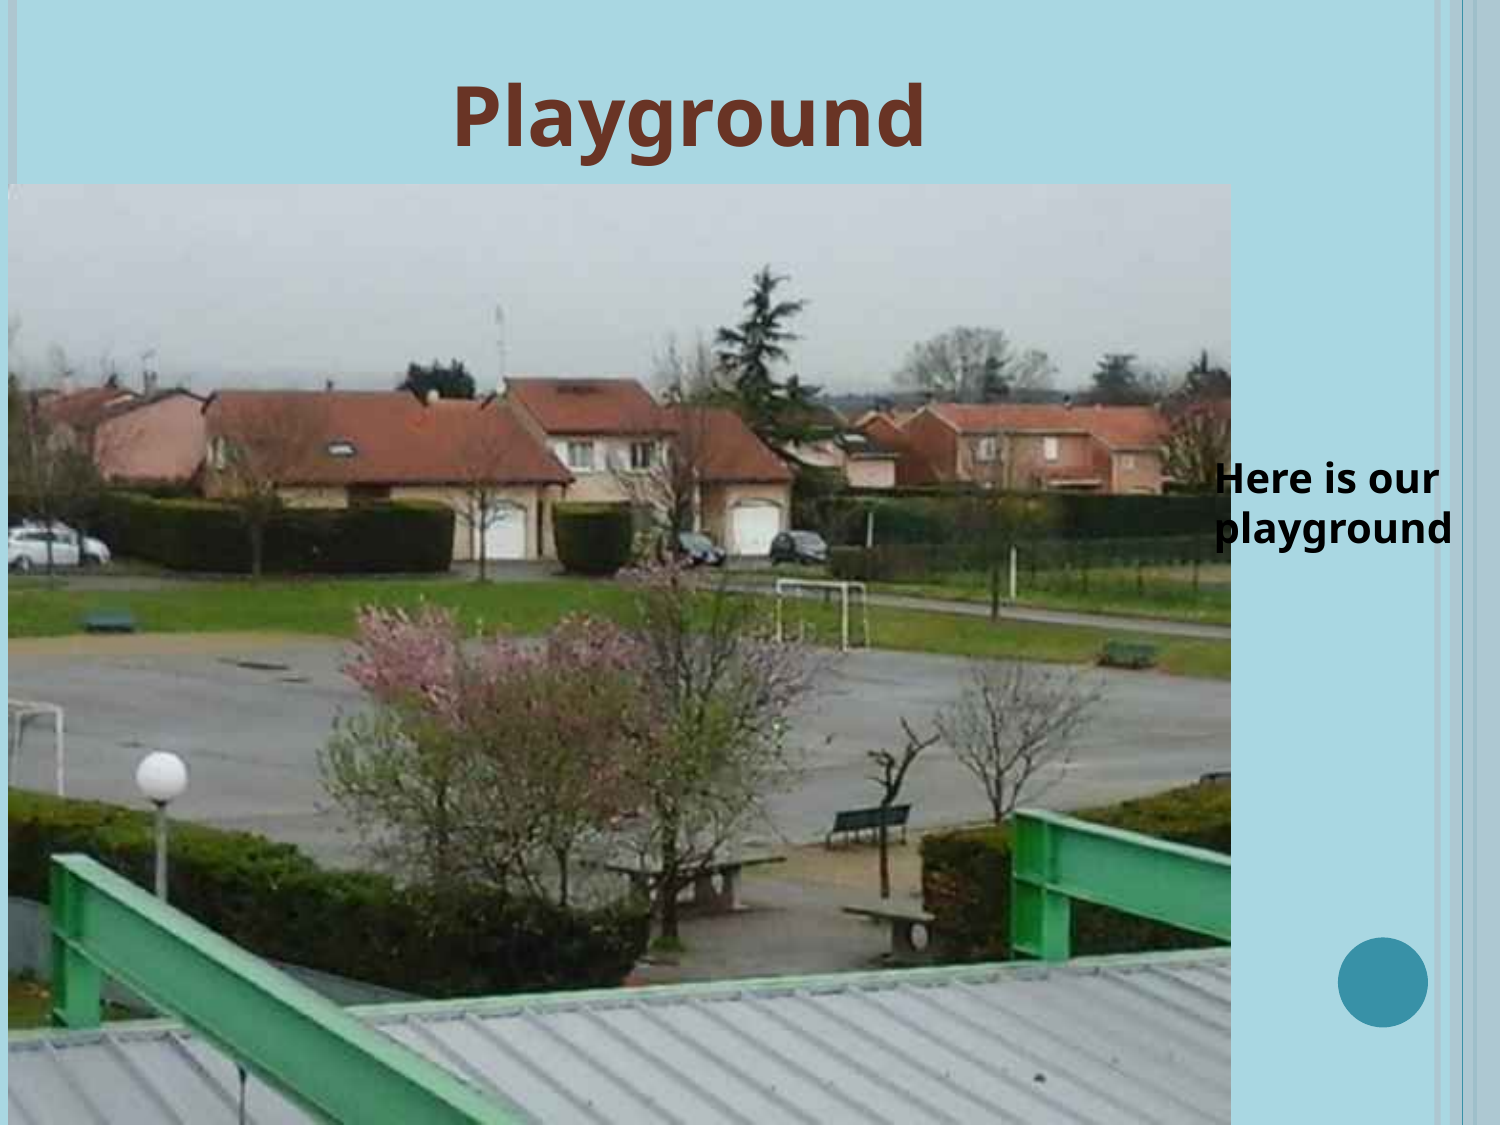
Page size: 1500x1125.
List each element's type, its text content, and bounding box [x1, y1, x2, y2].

picture [8, 184, 1231, 1125]
title Playground [76, 19, 1302, 207]
text_box Here is our playground [1198, 444, 1486, 561]
